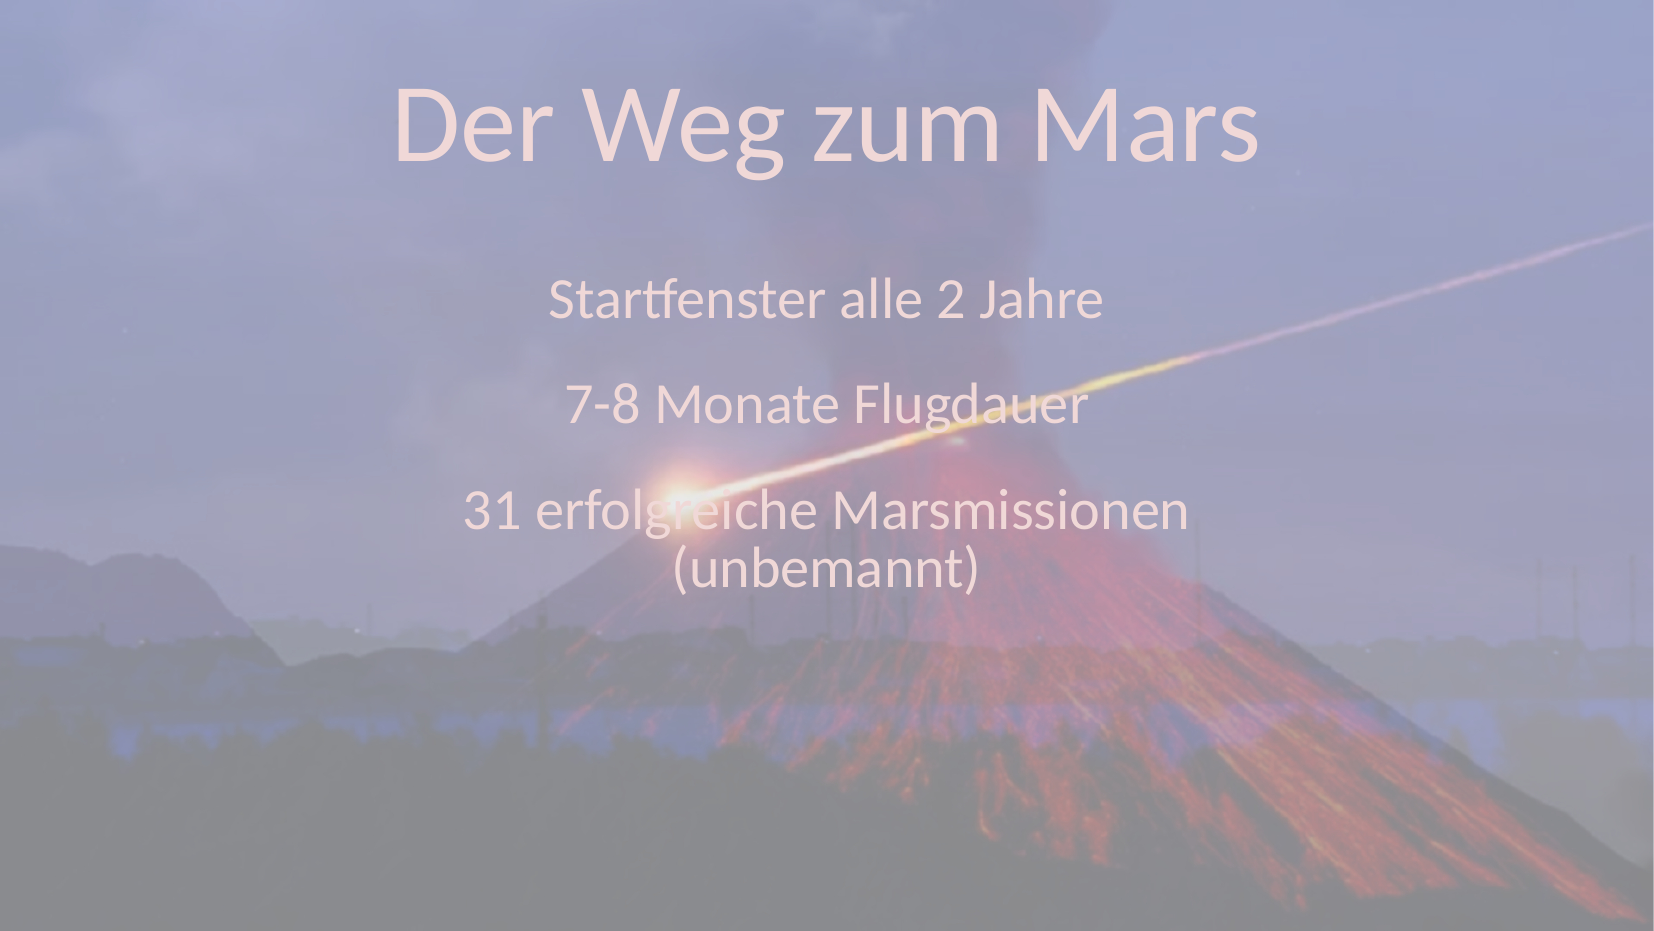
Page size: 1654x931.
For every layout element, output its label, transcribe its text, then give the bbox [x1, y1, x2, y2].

title Der Weg zum Mars [385, 54, 1269, 213]
picture [0, 0, 1654, 931]
text_box Startfenster alle 2 Jahre 7-8 Monate Flugdauer 31 erfolgreiche Marsmissionen (unbemannt) [354, 267, 1300, 610]
